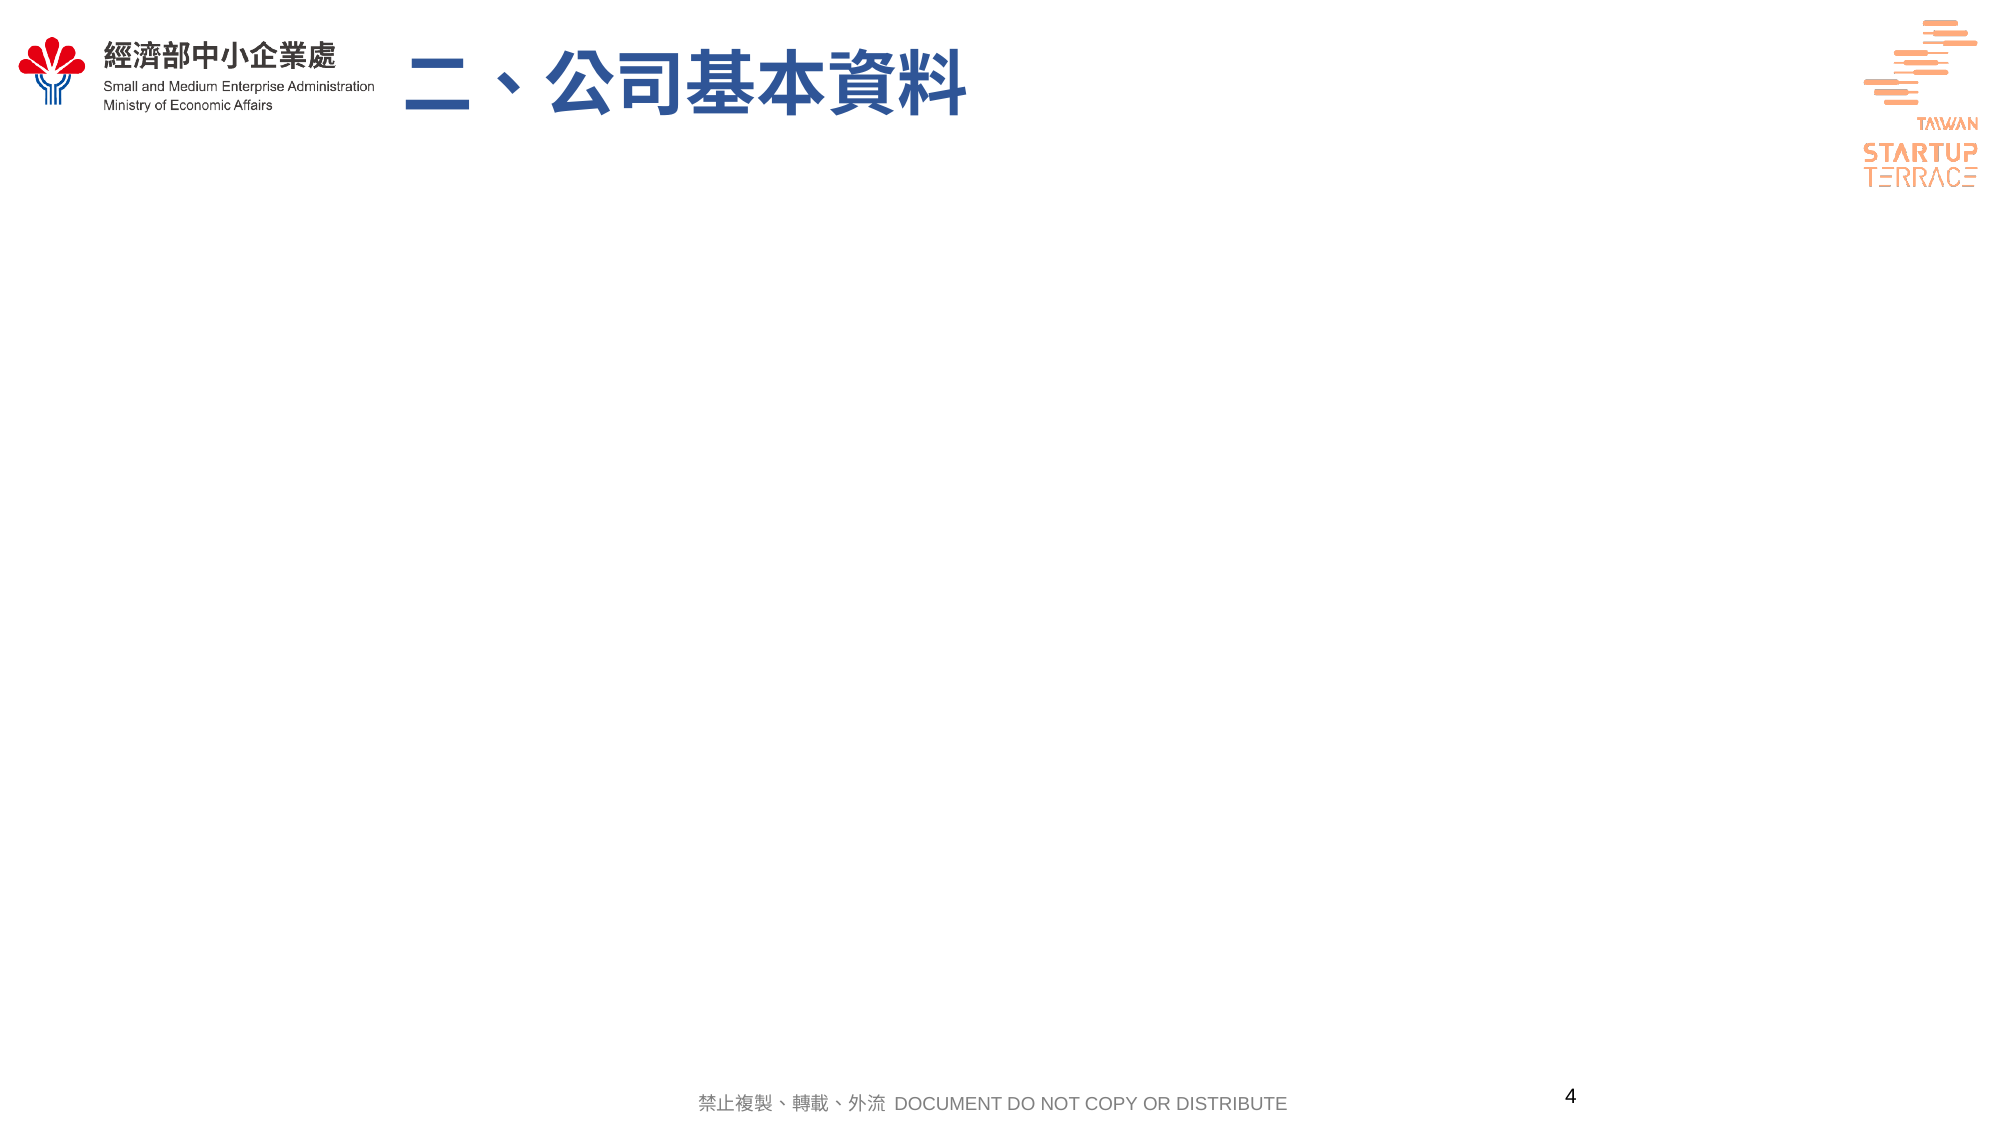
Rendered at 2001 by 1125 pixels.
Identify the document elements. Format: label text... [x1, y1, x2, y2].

text_box 4 [1550, 1064, 2000, 1125]
title 二、公司基本資料 [387, 2, 1796, 171]
